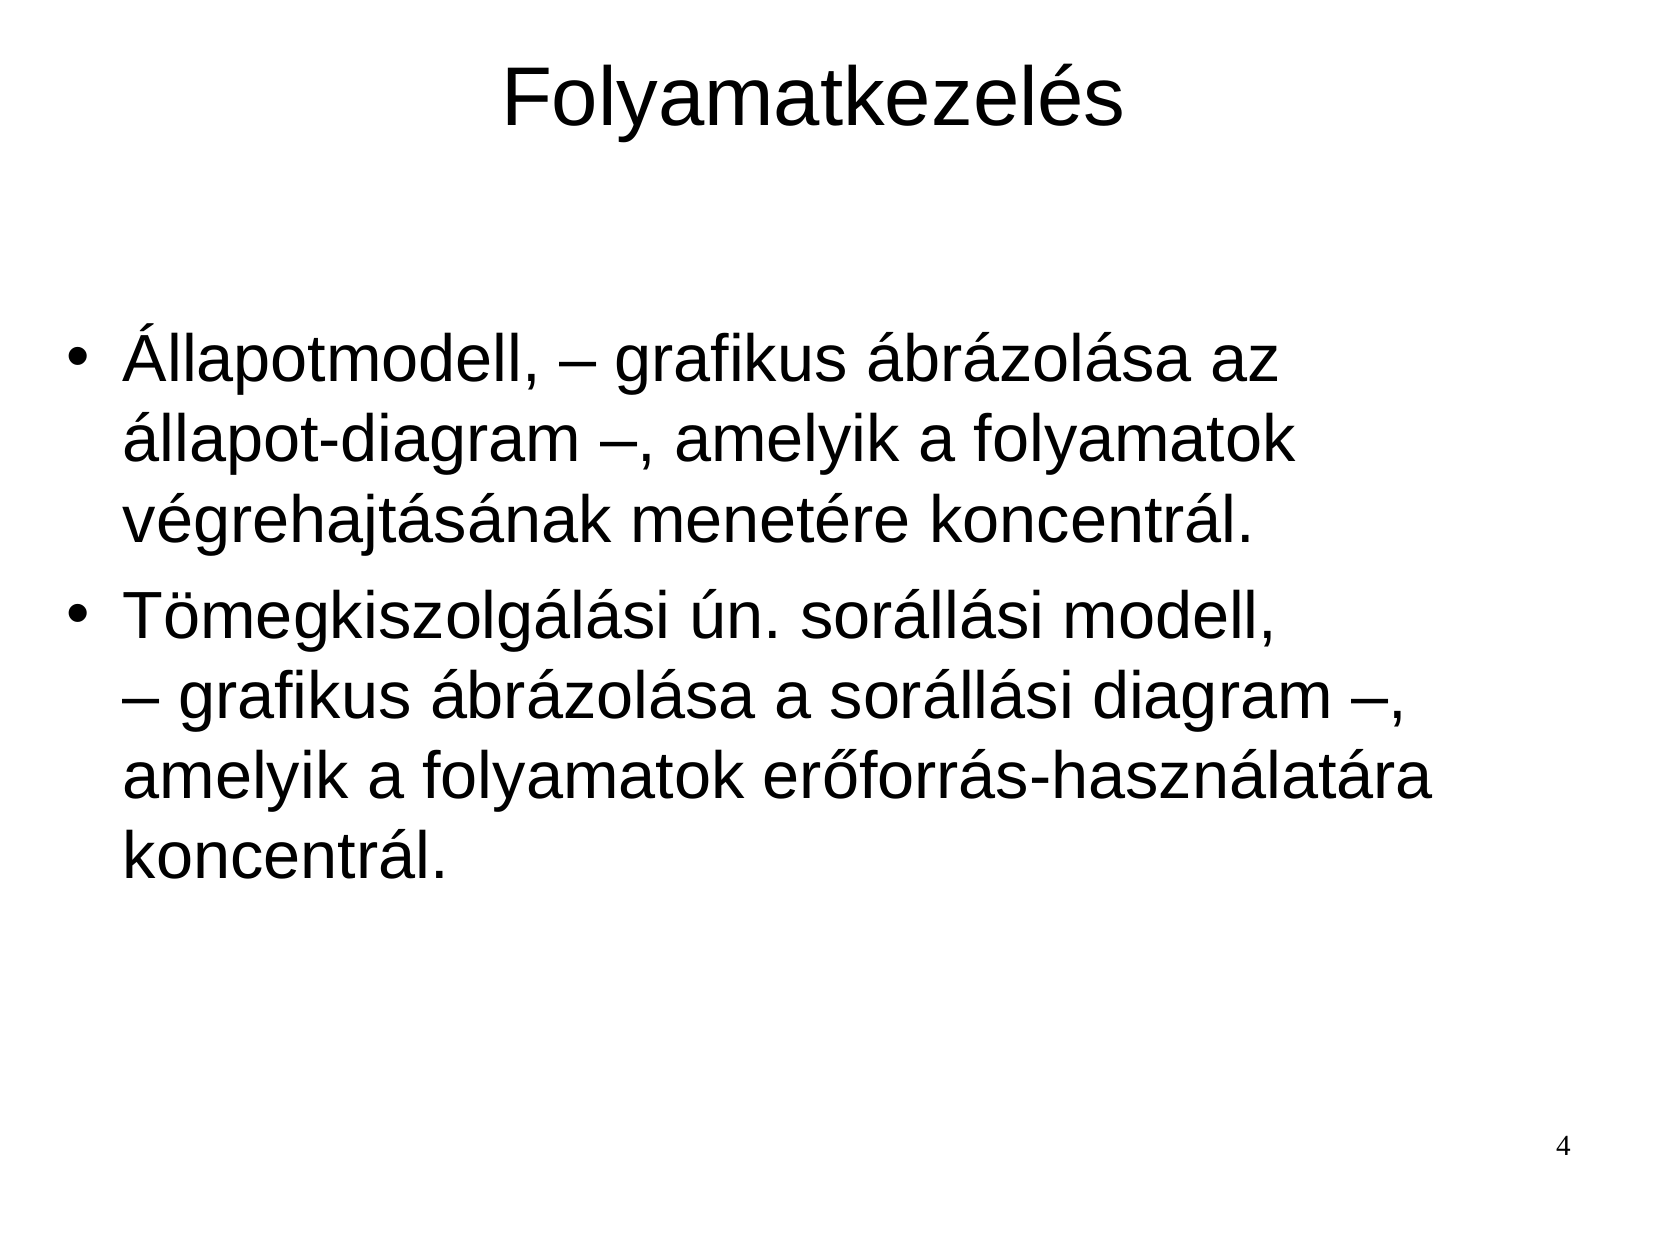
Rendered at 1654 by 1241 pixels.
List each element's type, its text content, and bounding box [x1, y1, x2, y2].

list Állapotmodell, – grafikus ábrázolása az állapot-diagram –, amelyik a folyamatok végrehajtásának menetére koncentrál. Tömegkiszolgálási ún. sorállási modell, – grafikus ábrázolása a sorállási diagram –, amelyik a folyamatok erőforrás-használatára koncentrál. [51, 307, 1654, 1076]
title Folyamatkezelés [136, 20, 1491, 165]
